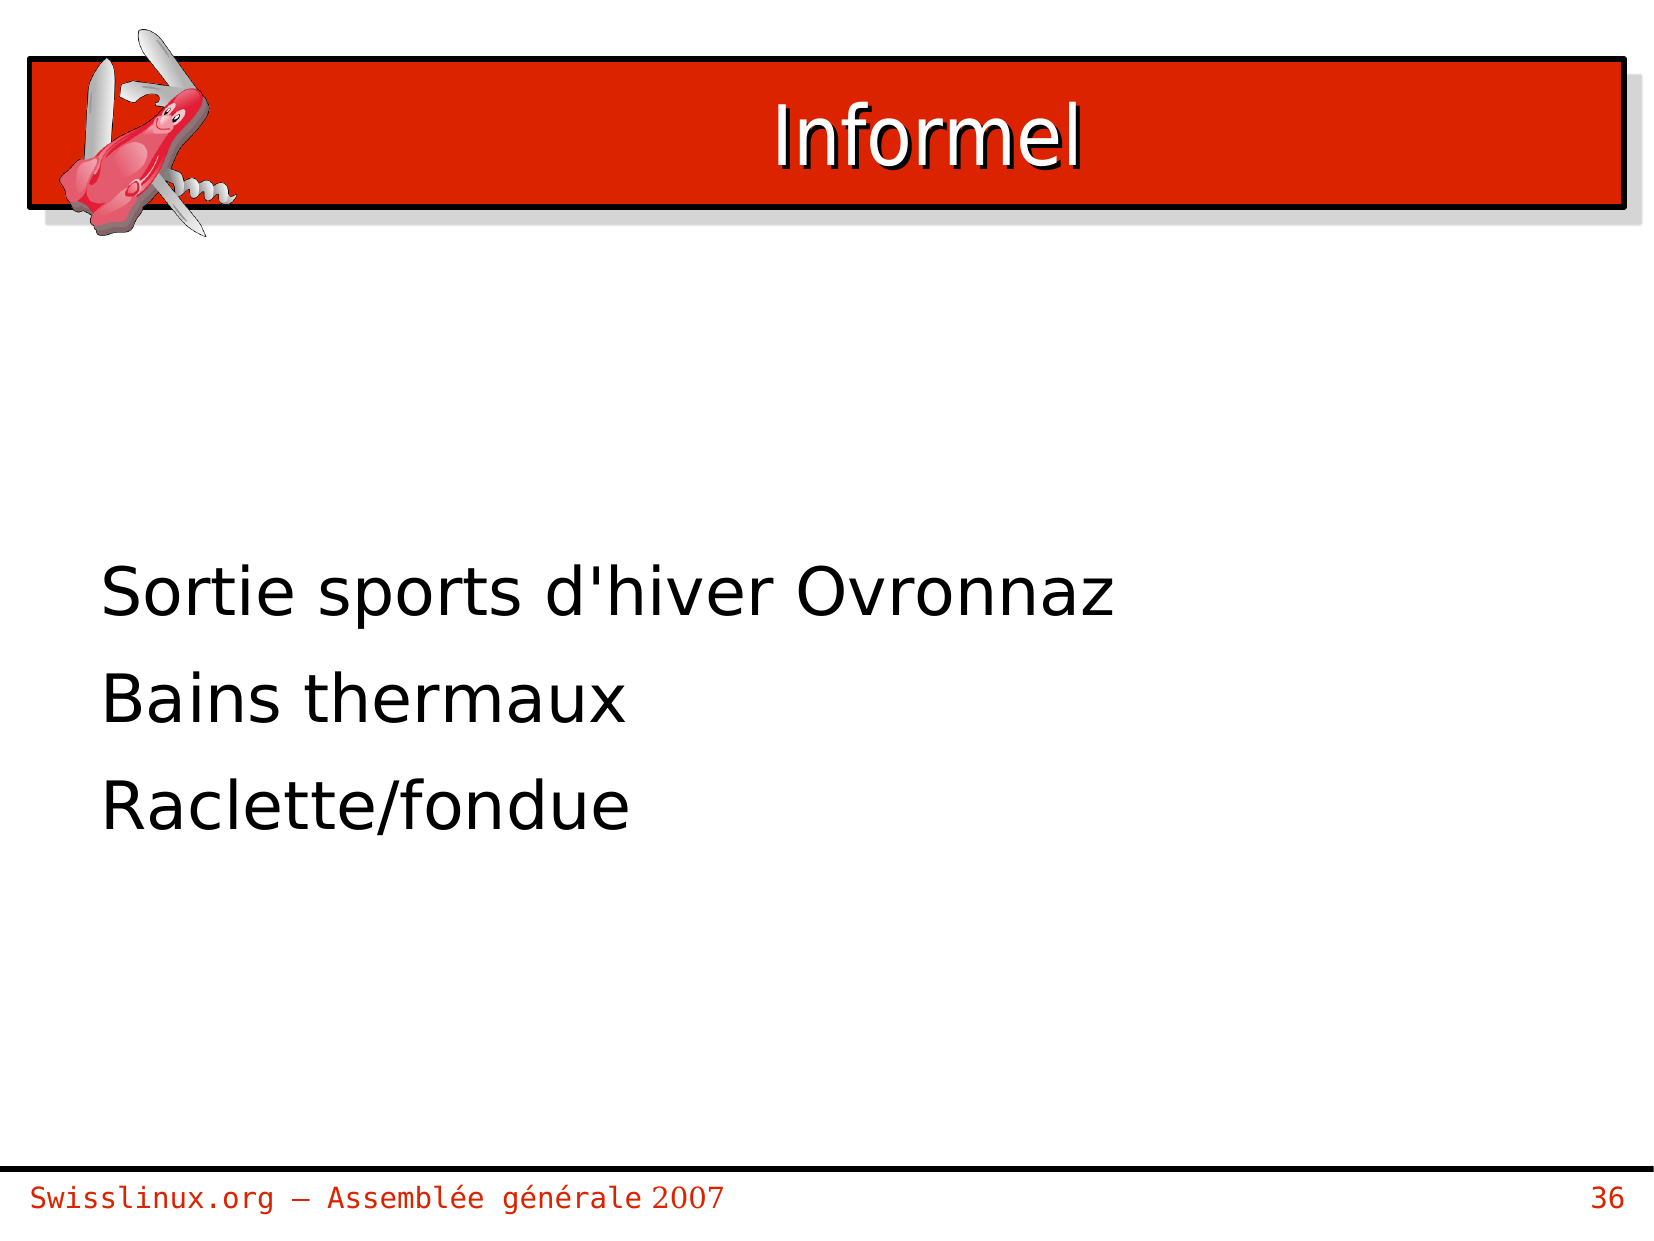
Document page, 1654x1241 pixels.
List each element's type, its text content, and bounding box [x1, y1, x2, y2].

title Informel [259, 88, 1595, 186]
list Sortie sports d'hiver Ovronnaz Bains thermaux Raclette/fondue [82, 290, 1571, 1109]
picture [59, 29, 237, 237]
